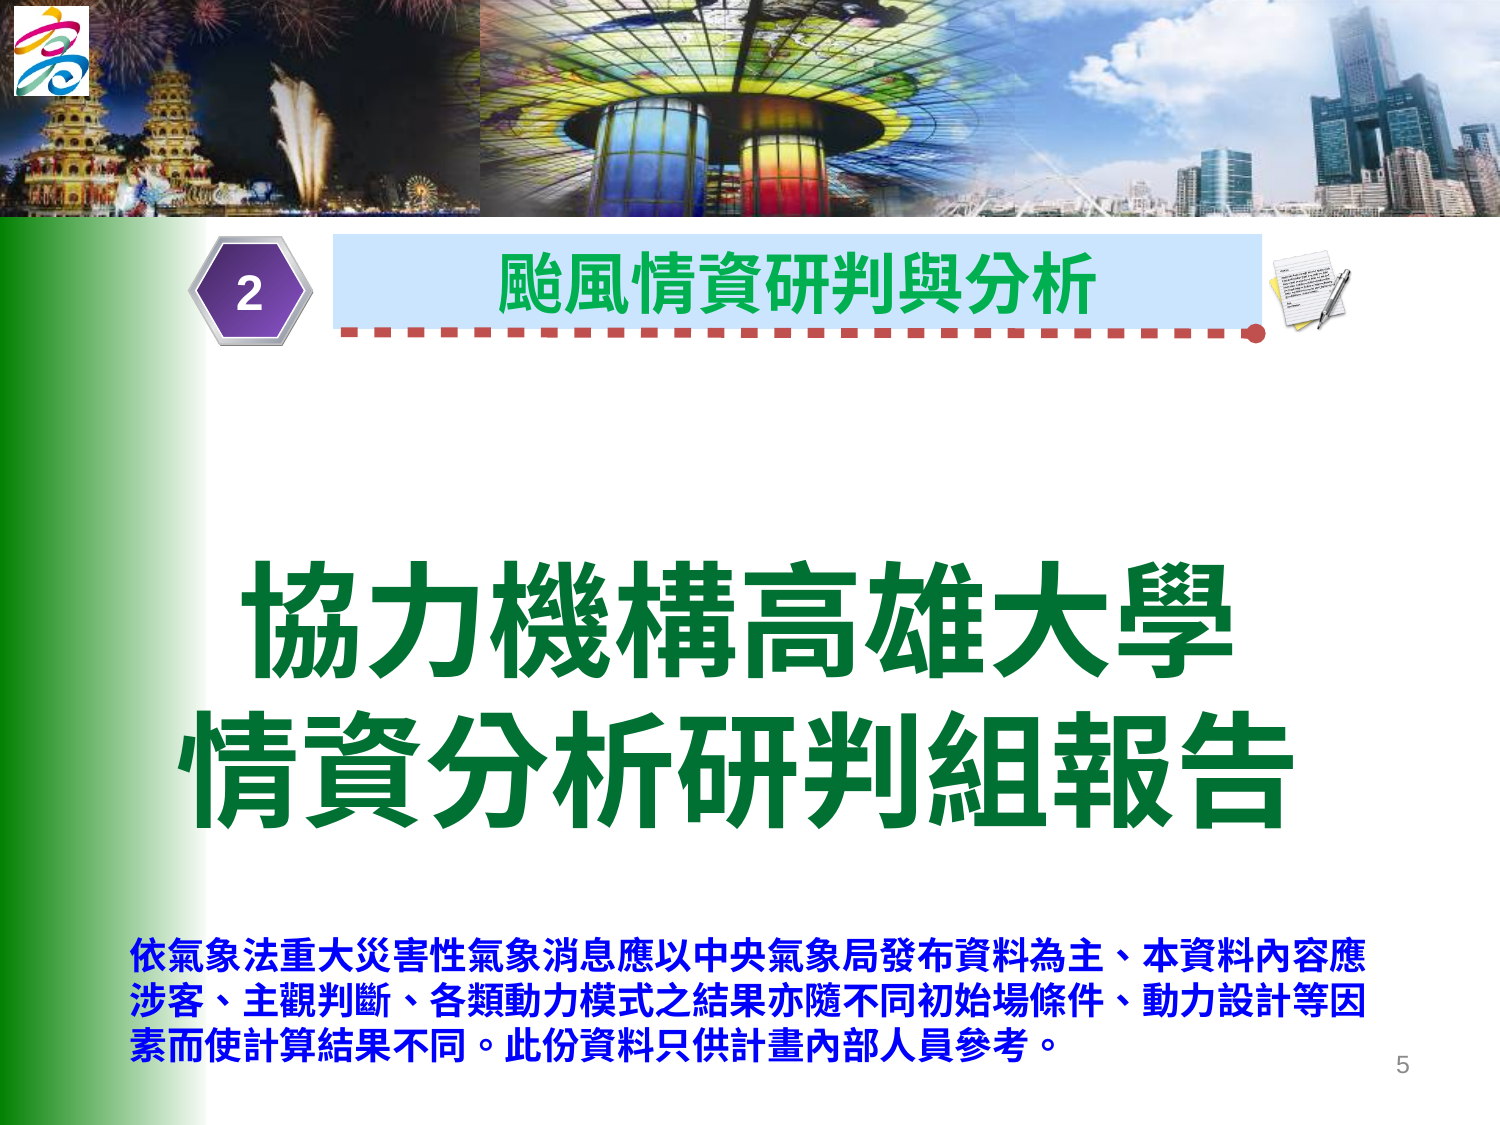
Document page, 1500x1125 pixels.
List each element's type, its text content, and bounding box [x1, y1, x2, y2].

text_box 2 [220, 253, 279, 328]
picture [0, 0, 1500, 217]
text_box [188, 236, 314, 346]
slide_number <編號> [1391, 1024, 1425, 1103]
text_box 颱風情資研判與分析 [333, 234, 1263, 329]
picture [1268, 249, 1352, 333]
title 協力機構高雄大學 情資分析研判組報告 [88, 385, 1388, 1000]
text_box 依氣象法重大災害性氣象消息應以中央氣象局發布資料為主、本資料內容應涉客、主觀判斷、各類動力模式之結果亦隨不同初始場條件、動力設計等因素而使計算結果不同。此份資料只供計畫內部人員參考。 [114, 924, 1391, 1120]
